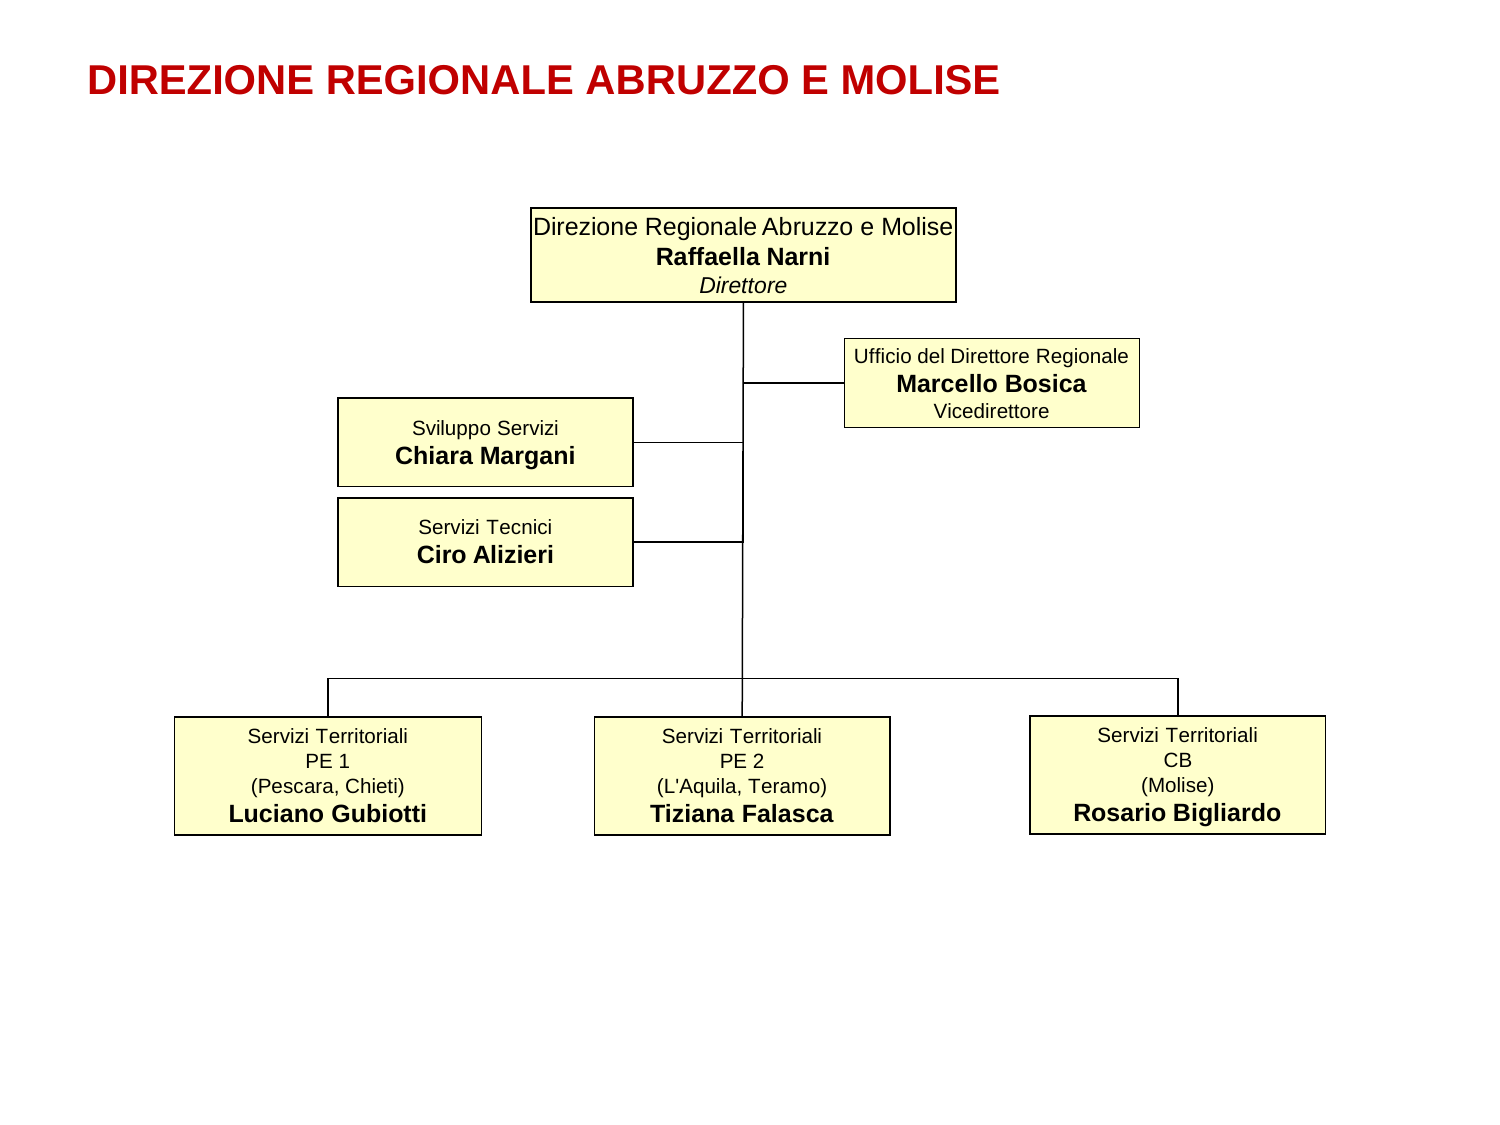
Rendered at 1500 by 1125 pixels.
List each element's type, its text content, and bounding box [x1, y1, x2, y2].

text_box DIREZIONE REGIONALE ABRUZZO E MOLISE [72, 45, 1424, 128]
picture [173, 203, 1327, 844]
